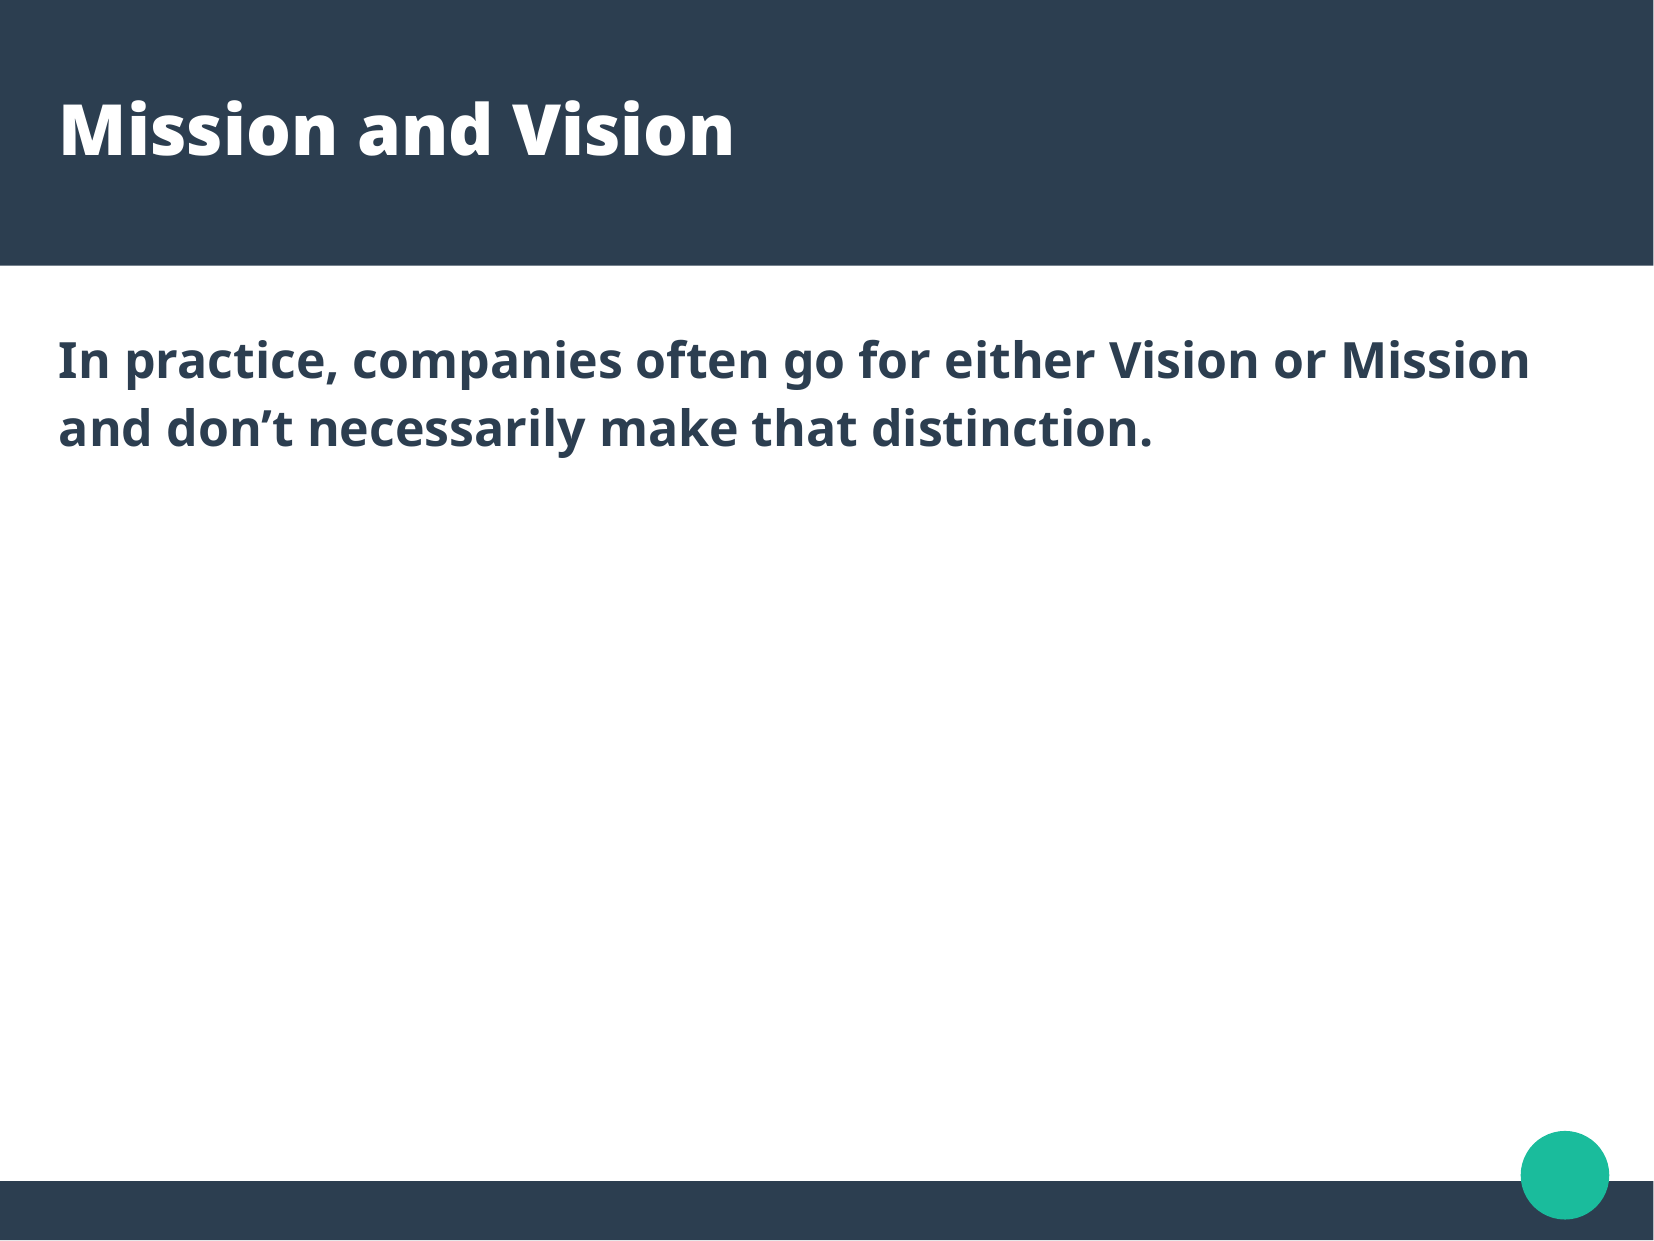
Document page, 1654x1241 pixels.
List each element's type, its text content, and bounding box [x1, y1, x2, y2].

list In practice, companies often go for either Vision or Mission and don’t necessarily make that distinction. [59, 324, 1595, 1152]
title Mission and Vision [59, 49, 1595, 207]
